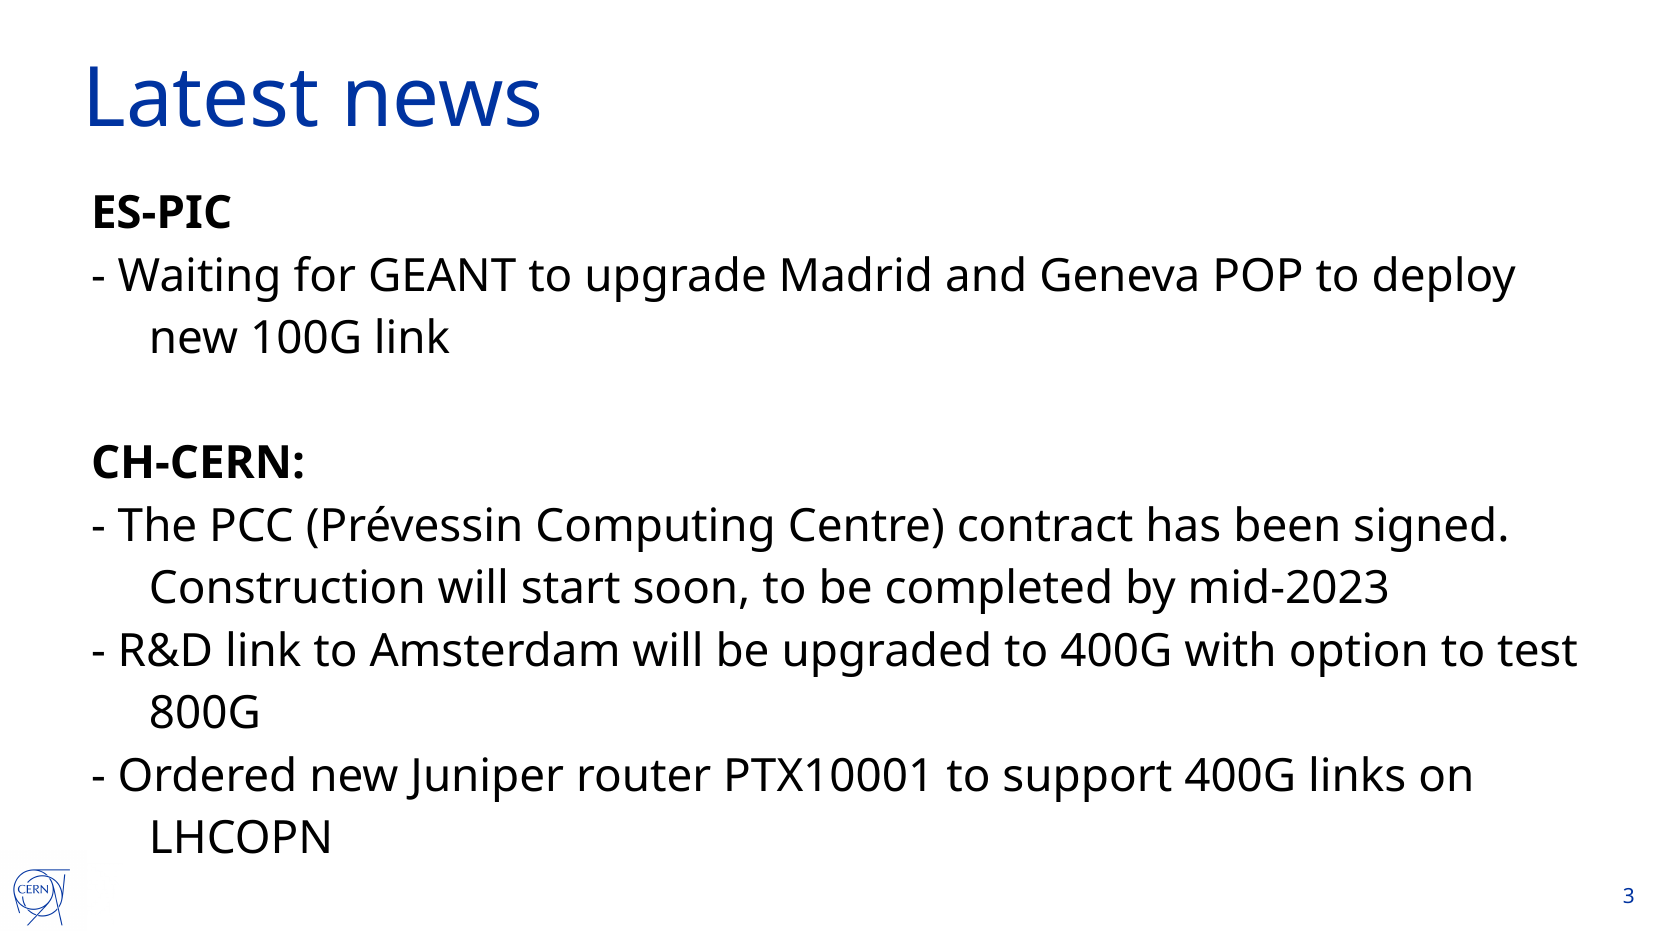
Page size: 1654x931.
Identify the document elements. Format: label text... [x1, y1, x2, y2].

text_box ES-PIC - Waiting for GEANT to upgrade Madrid and Geneva POP to deploy new 100G link CH-CERN: - The PCC (Prévessin Computing Centre) contract has been signed. Construction will start soon, to be completed by mid-2023 - R&D link to Amsterdam will be upgraded to 400G with option to test 800G - Ordered new Juniper router PTX10001 to support 400G links on LHCOPN [76, 172, 1601, 925]
title Latest news [82, 37, 1571, 193]
picture [0, 850, 127, 931]
